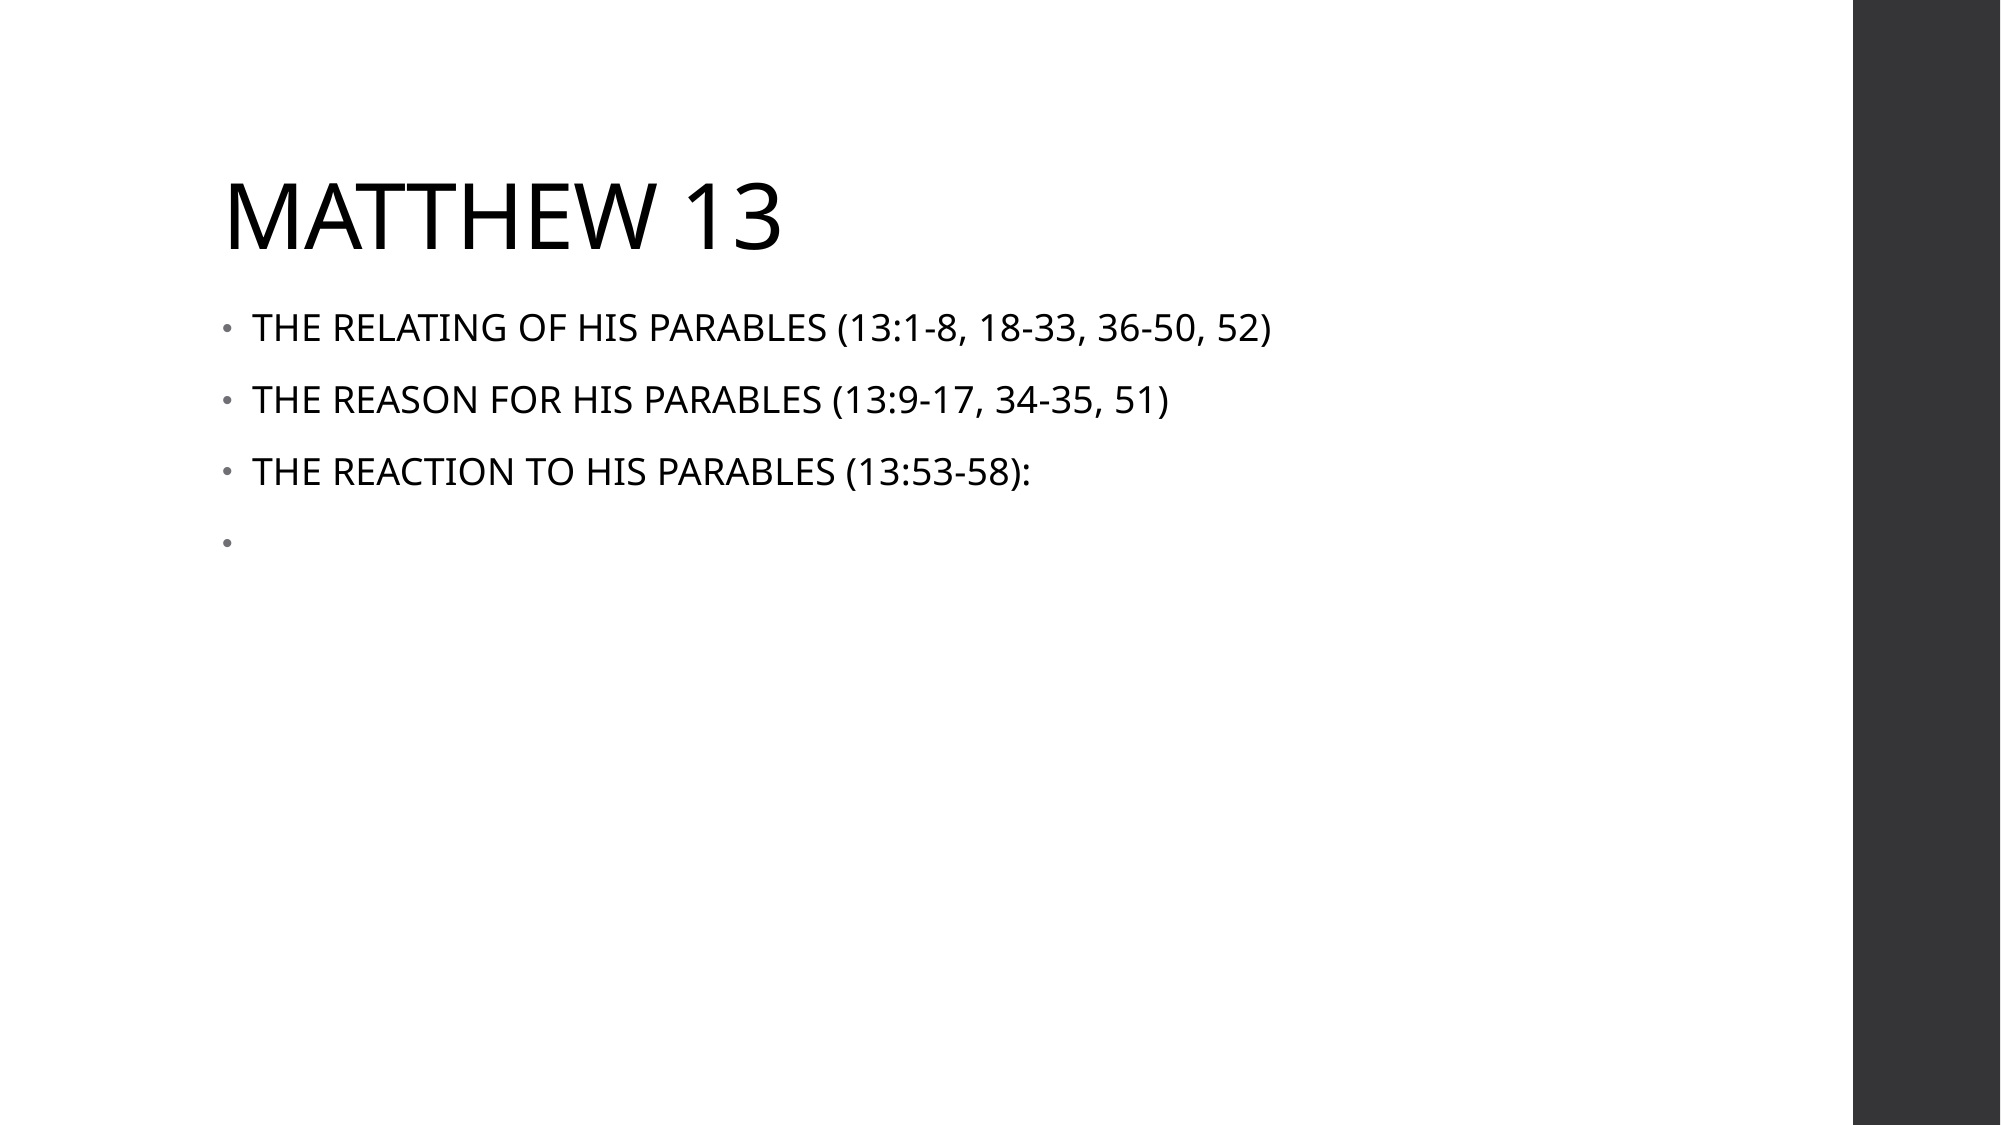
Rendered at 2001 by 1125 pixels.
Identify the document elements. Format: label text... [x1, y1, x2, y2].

title MATTHEW 13 [206, 60, 1797, 278]
list THE RELATING OF HIS PARABLES (13:1-8, 18-33, 36-50, 52) THE REASON FOR HIS PARABLES (13:9-17, 34-35, 51) THE REACTION TO HIS PARABLES (13:53-58): [206, 299, 1617, 1014]
